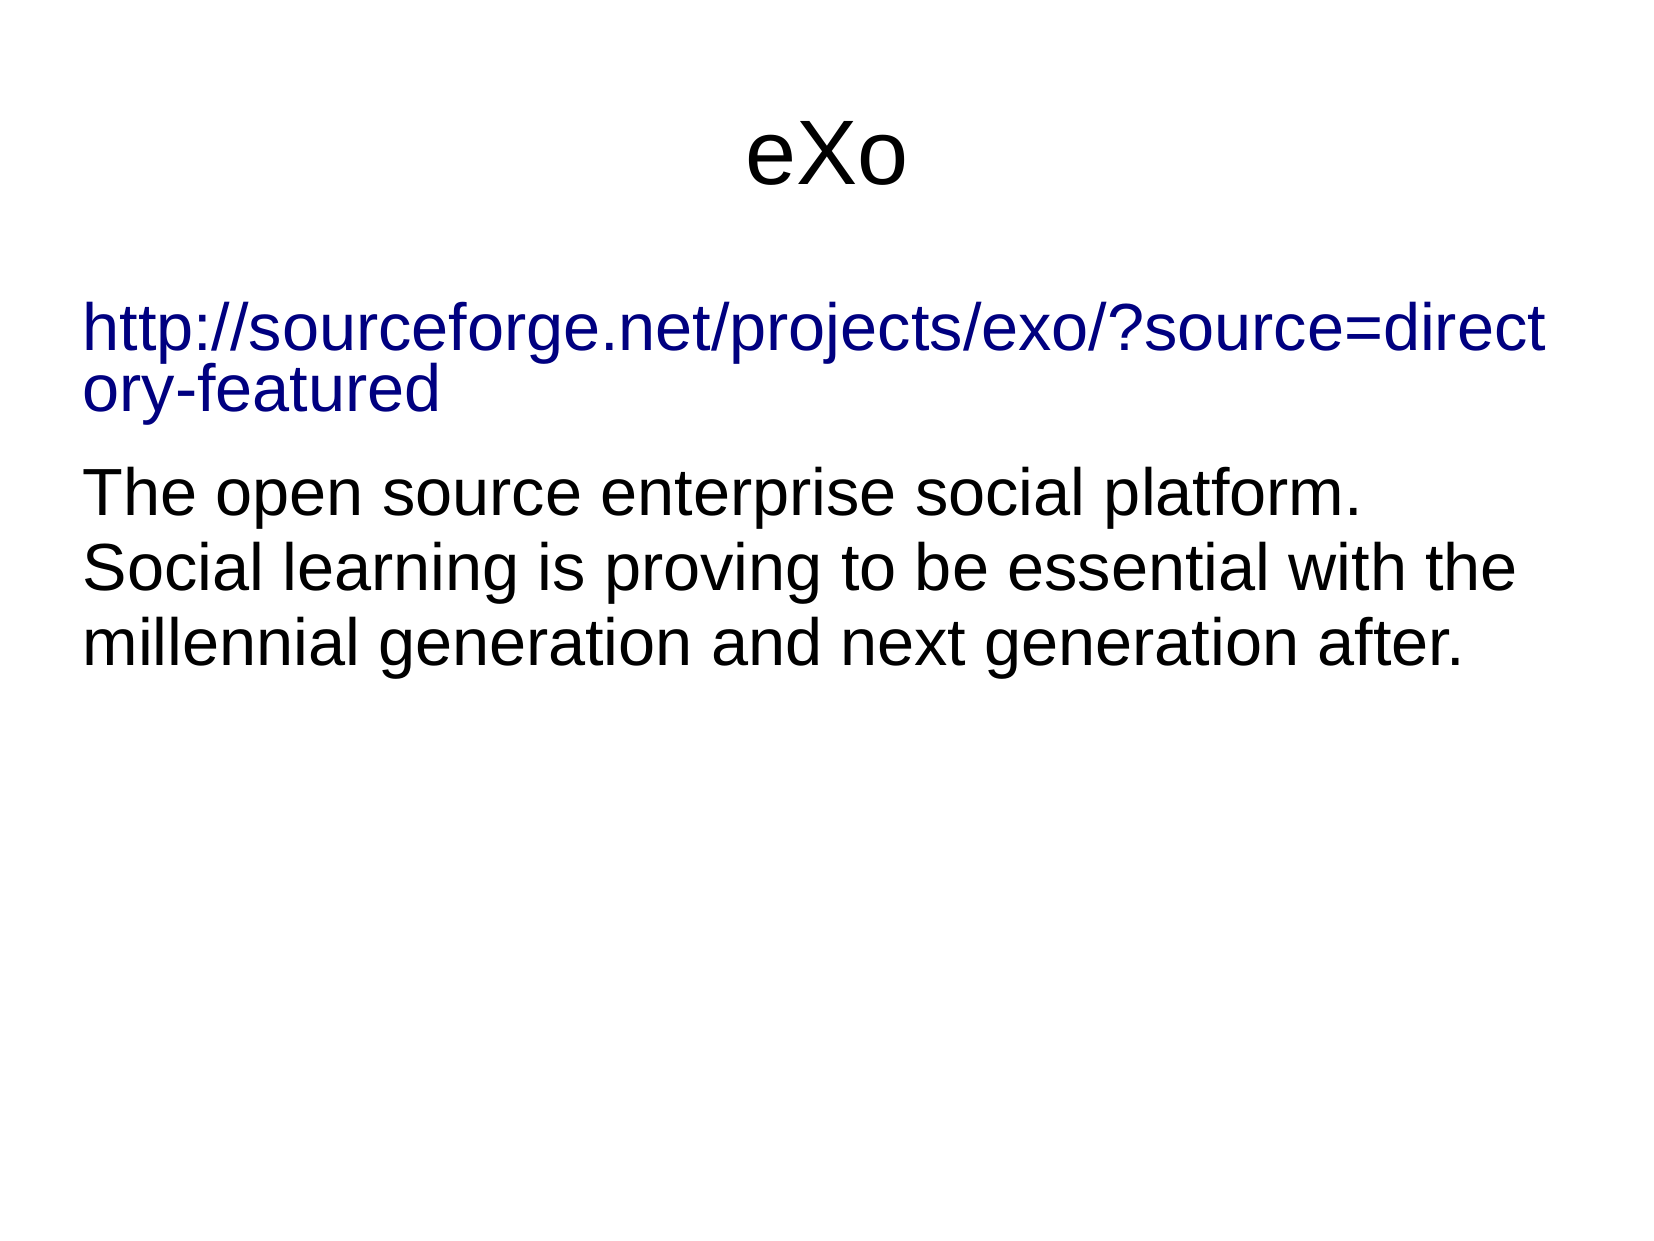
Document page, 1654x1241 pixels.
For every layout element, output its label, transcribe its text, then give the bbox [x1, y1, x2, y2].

list http://sourceforge.net/projects/exo/?source=directory-featured The open source enterprise social platform. Social learning is proving to be essential with the millennial generation and next generation after. [82, 290, 1571, 1010]
title eXo [82, 49, 1571, 257]
